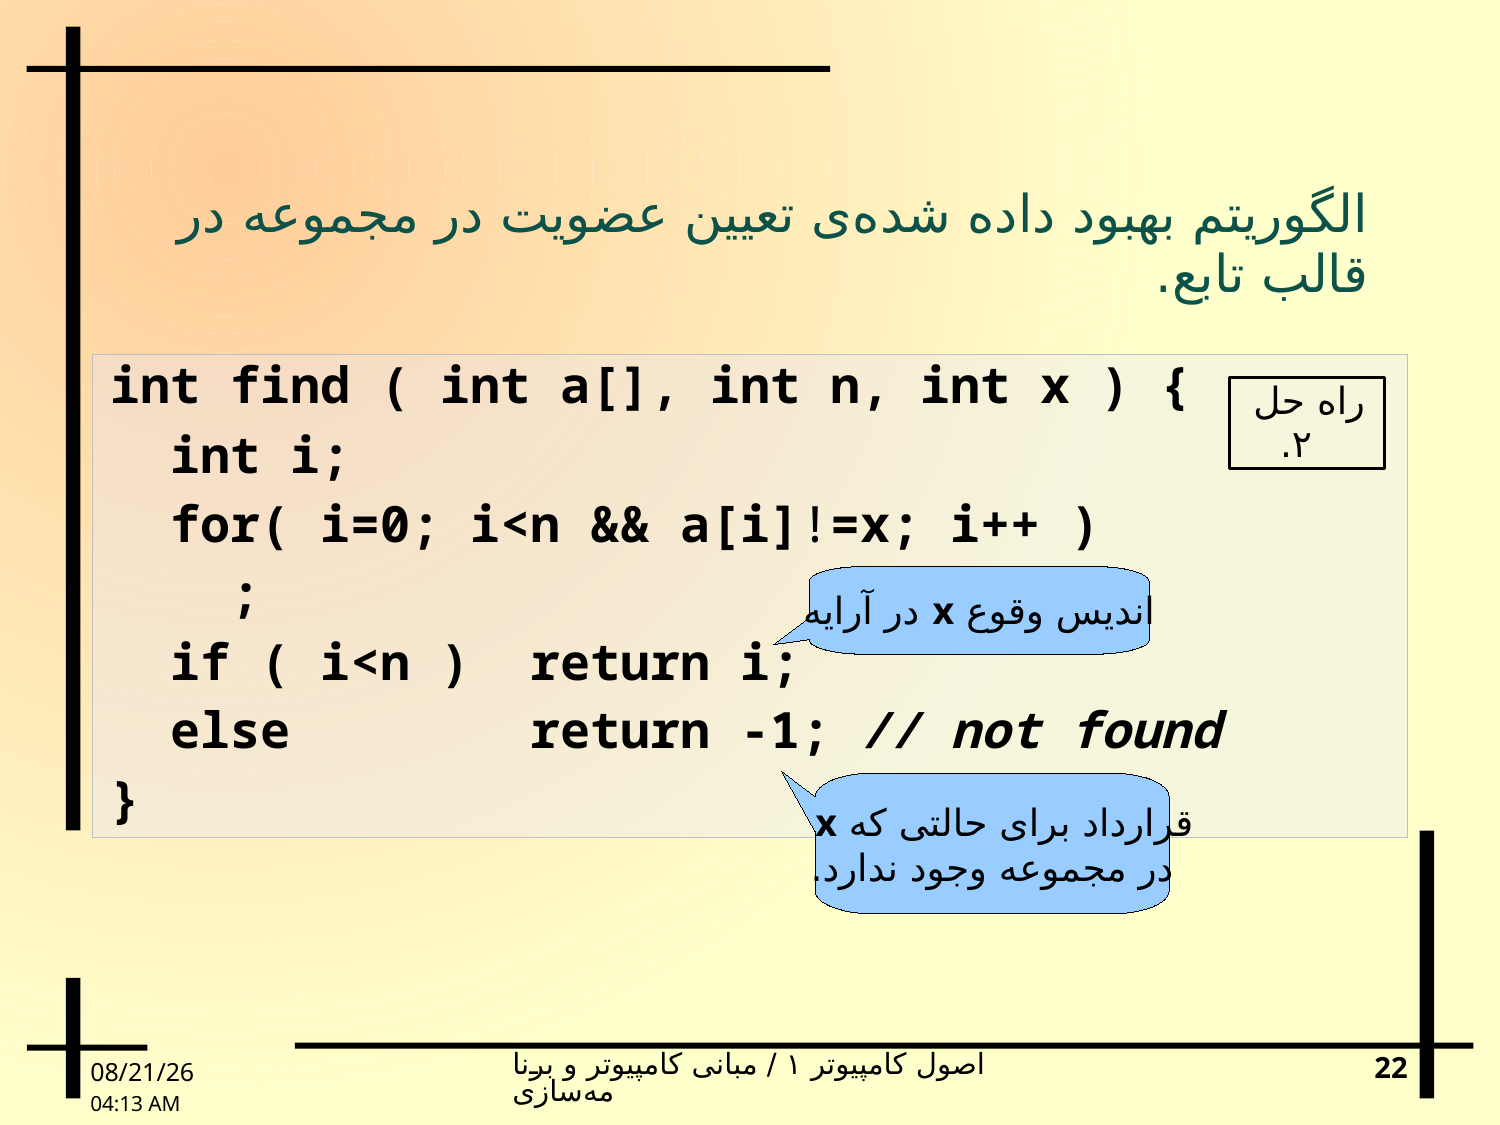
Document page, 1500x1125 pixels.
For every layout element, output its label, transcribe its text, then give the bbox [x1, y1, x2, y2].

text_box int find ( int a[], int n, int x ) { int i; for( i=0; i<n && a[i]!=x; i++ ) ; if ( i<n ) return i; else return -1; // not found } [92, 354, 1408, 838]
list الگوریتم بهبود داده شده‌ی تعیین عضویت در مجموعه در قالب تابع. [110, 184, 1422, 283]
text_box اندیس وقوع x در آرایه‌ [773, 566, 1150, 655]
list راه حل ۲. [1229, 377, 1385, 443]
text_box قرارداد برای حالتی که x در مجموعه وجود ندارد. [781, 771, 1170, 914]
